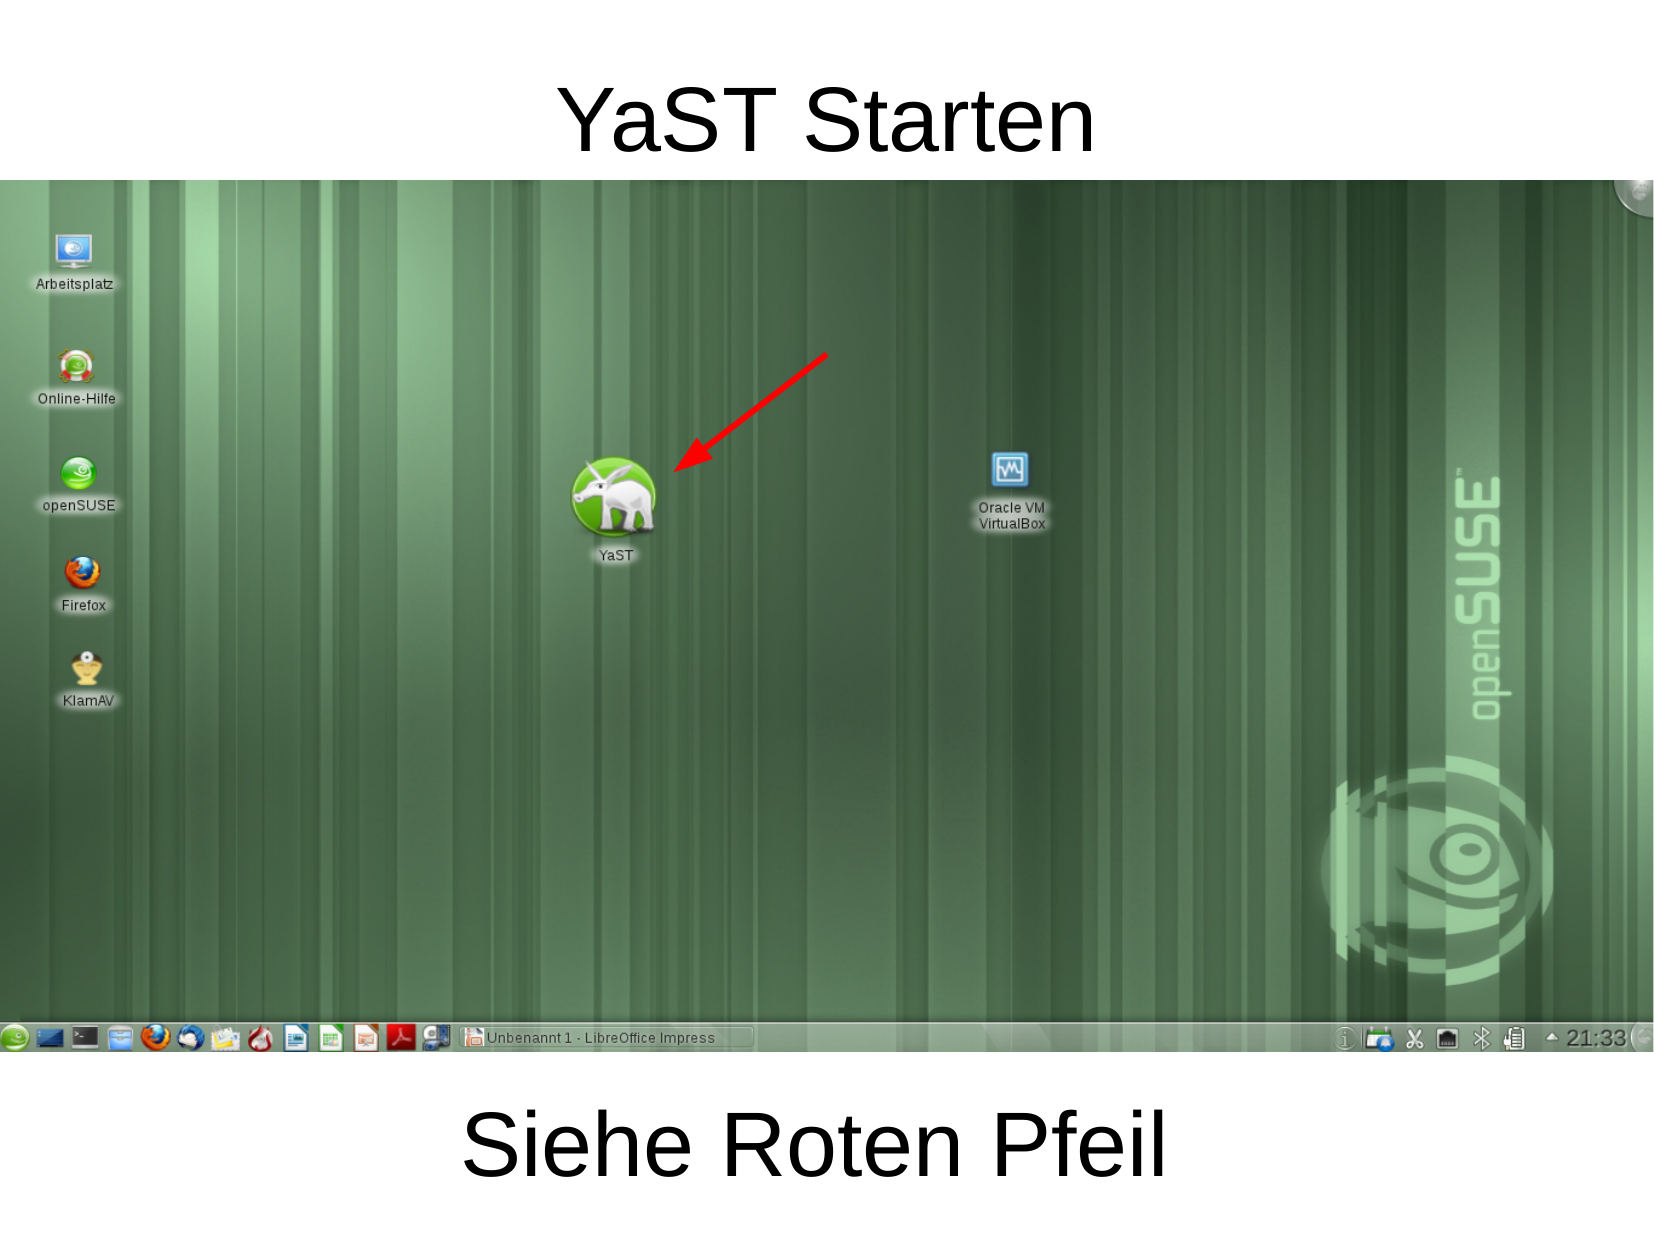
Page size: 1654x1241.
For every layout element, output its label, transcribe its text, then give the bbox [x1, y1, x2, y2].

title Siehe Roten Pfeil [70, 1074, 1560, 1215]
picture [0, 180, 1654, 1052]
title YaST Starten [82, 49, 1571, 180]
